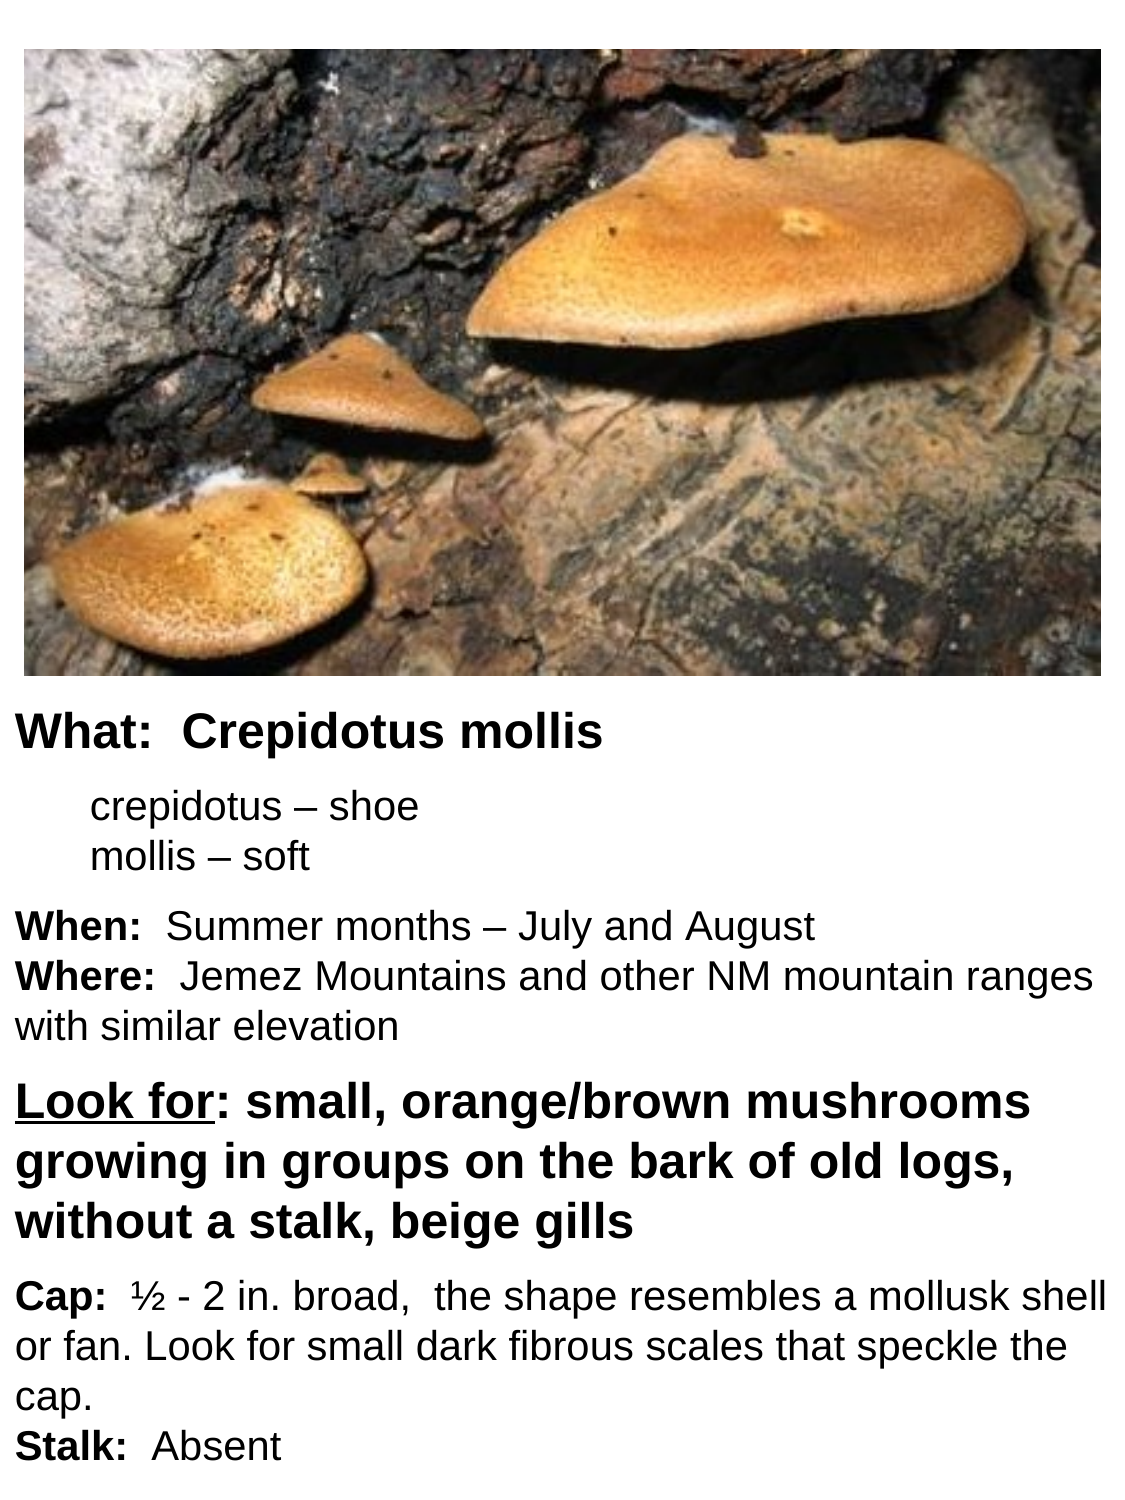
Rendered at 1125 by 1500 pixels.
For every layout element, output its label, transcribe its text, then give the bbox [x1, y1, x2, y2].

picture [24, 49, 1101, 676]
text_box What: Crepidotus mollis crepidotus – shoe mollis – soft When: Summer months – July and August Where: Jemez Mountains and other NM mountain ranges with similar elevation Look for: small, orange/brown mushrooms growing in groups on the bark of old logs, without a stalk, beige gills Cap: ½ - 2 in. broad, the shape resembles a mollusk shell or fan. Look for small dark fibrous scales that speckle the cap. Stalk: Absent [0, 690, 1125, 1477]
